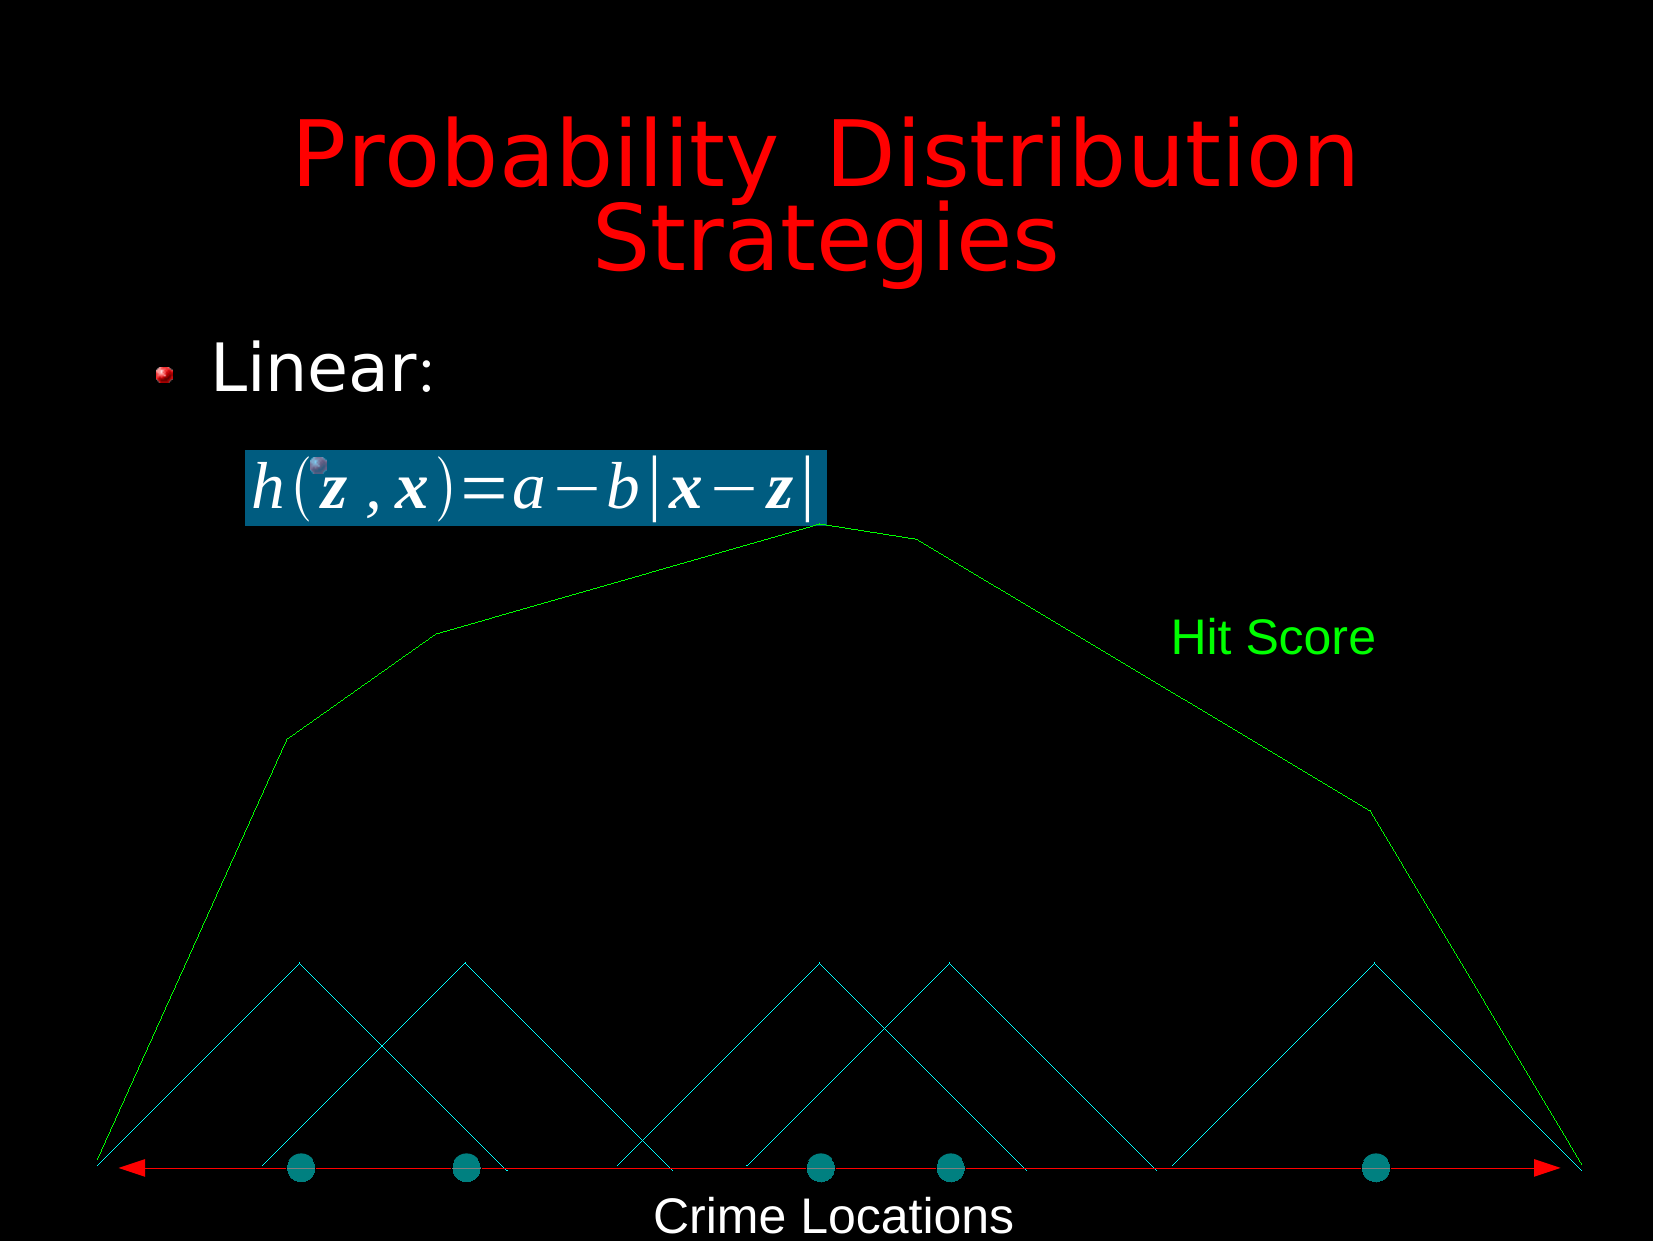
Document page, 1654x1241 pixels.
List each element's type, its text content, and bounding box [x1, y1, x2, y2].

text_box [286, 1153, 316, 1183]
title Probability Distribution Strategies [121, 102, 1533, 311]
text_box Hit Score [1170, 609, 1377, 672]
text_box [1361, 1153, 1391, 1183]
text_box Crime Locations [653, 1187, 1015, 1241]
chart [244, 449, 828, 527]
text_box [806, 1153, 836, 1183]
text_box [451, 1153, 482, 1183]
text_box [936, 1153, 966, 1183]
list Linear: [121, 344, 1533, 572]
